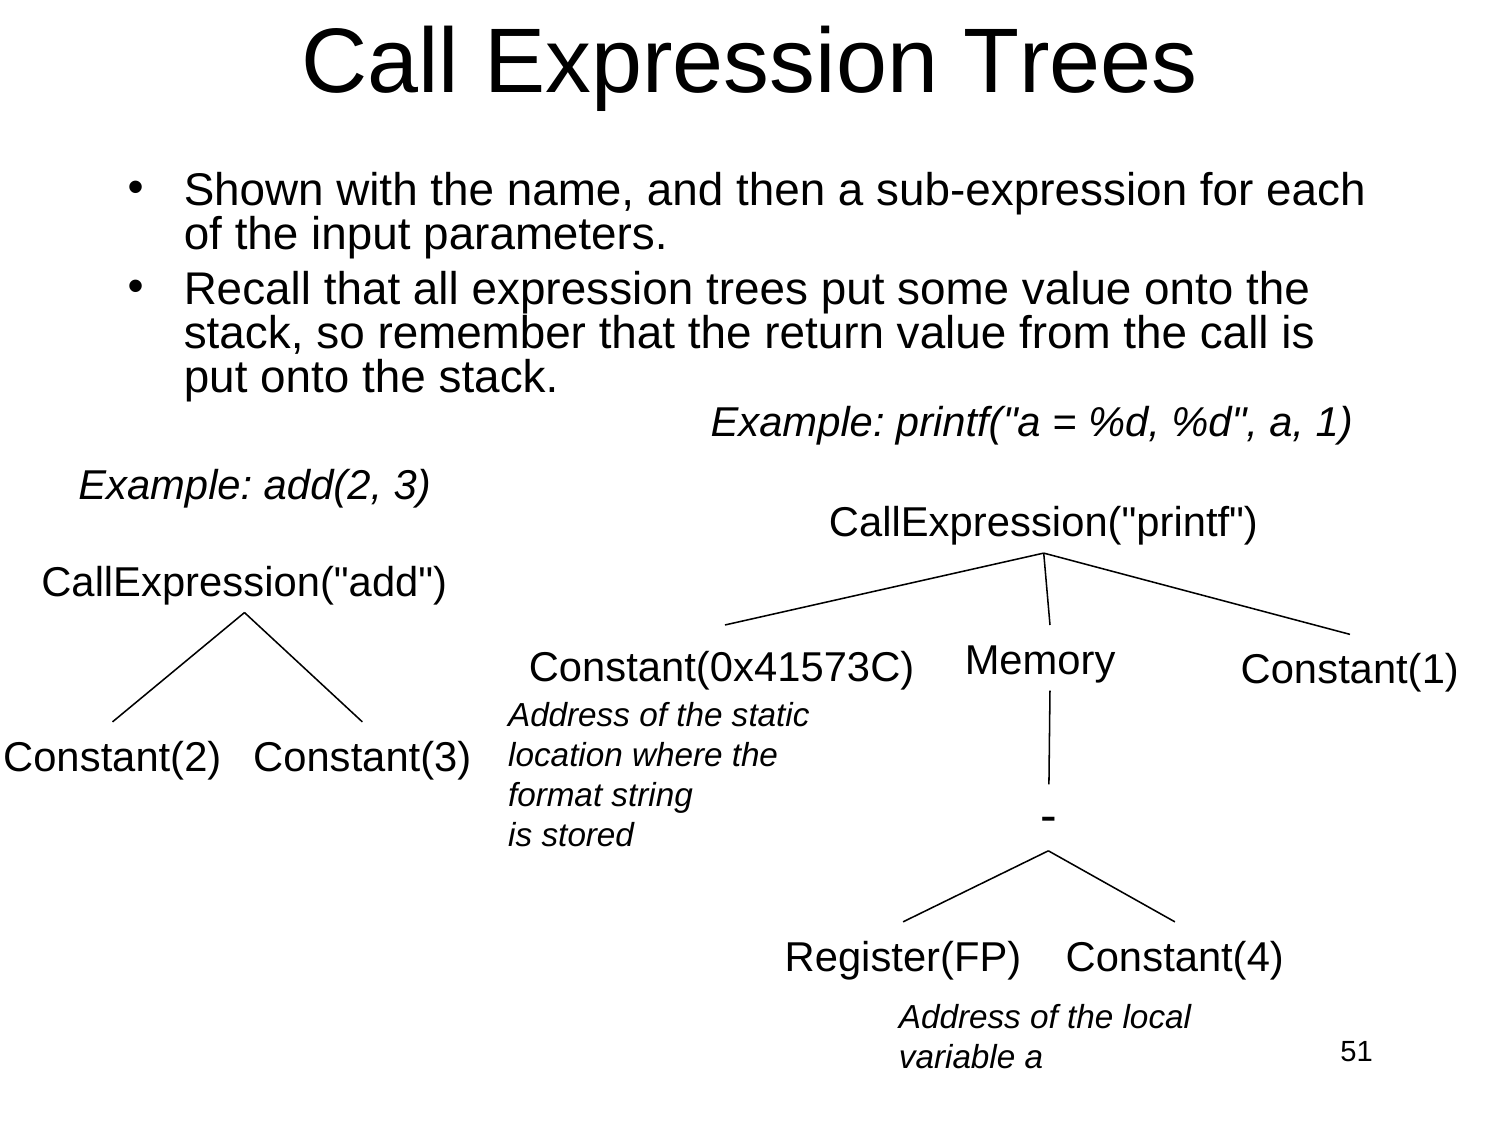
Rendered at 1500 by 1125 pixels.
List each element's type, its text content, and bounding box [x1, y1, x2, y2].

text_box - [1025, 774, 1072, 851]
list Shown with the name, and then a sub-expression for each of the input parameters. Recall that all expression trees put some value onto the stack, so remember that the return value from the call is put onto the stack. [112, 162, 1388, 438]
text_box Register(FP) [769, 921, 1037, 988]
text_box CallExpression("add") [26, 546, 463, 613]
text_box Constant(4) [1050, 921, 1300, 988]
text_box Constant(2) [0, 721, 237, 788]
text_box Address of the local variable a [884, 987, 1207, 1083]
text_box Example: printf("a = %d, %d", a, 1) [695, 387, 1369, 454]
text_box Constant(1) [1225, 634, 1475, 700]
text_box Address of the static location where the format string is stored [493, 685, 826, 861]
text_box <number> [1074, 1025, 1388, 1101]
text_box Example: add(2, 3) [63, 450, 458, 516]
text_box Constant(3) [238, 721, 487, 788]
text_box Memory [950, 624, 1151, 691]
text_box Constant(0x41573C) [513, 632, 930, 699]
text_box CallExpression("printf") [814, 487, 1274, 553]
title Call Expression Trees [0, 0, 1500, 150]
